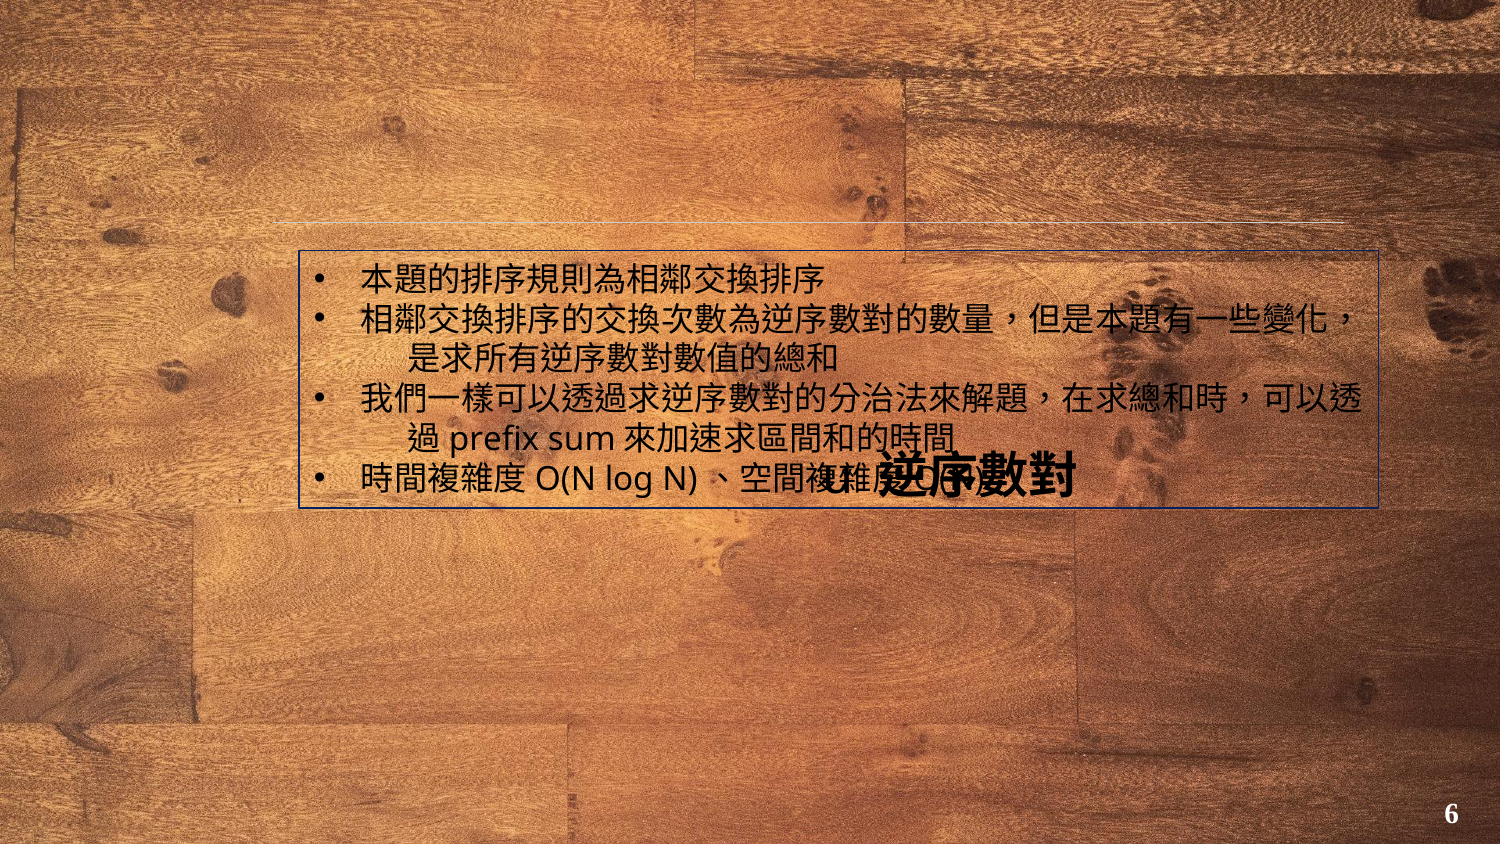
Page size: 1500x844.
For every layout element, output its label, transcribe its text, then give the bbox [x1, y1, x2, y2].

slide_number 6 [1429, 779, 1500, 844]
text_box 本題的排序規則為相鄰交換排序 相鄰交換排序的交換次數為逆序數對的數量，但是本題有一些變化，是求所有逆序數對數值的總和 我們一樣可以透過求逆序數對的分治法來解題，在求總和時，可以透過prefix sum來加速求區間和的時間 時間複雜度O(N log N)、空間複雜度O(N) [298, 250, 1379, 508]
title 逆序數對 [255, 117, 1341, 233]
